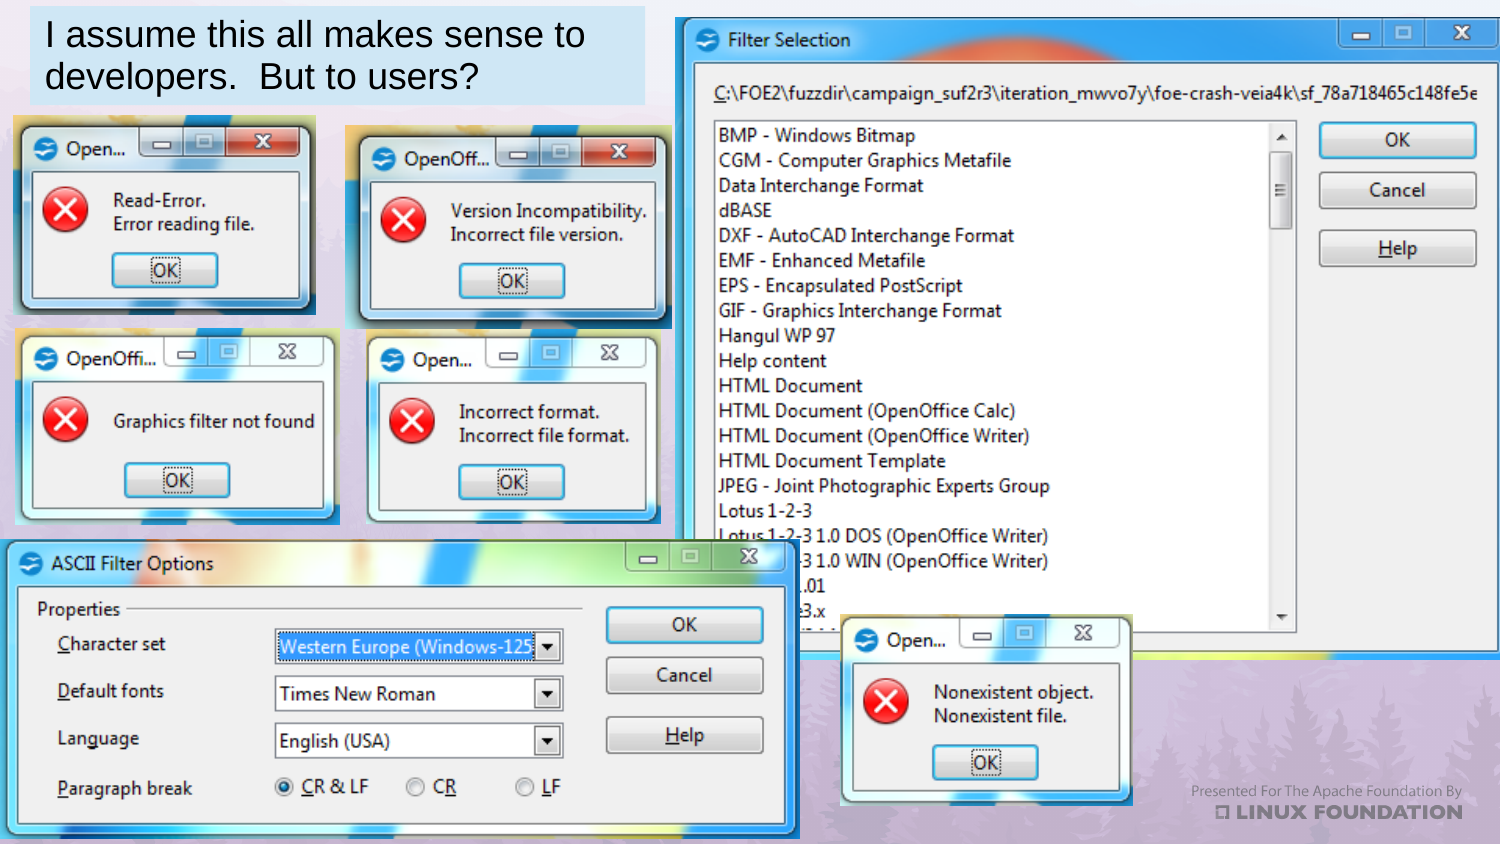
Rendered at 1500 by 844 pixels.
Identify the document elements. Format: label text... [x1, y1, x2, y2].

text_box I assume this all makes sense to developers. But to users? [30, 6, 646, 106]
picture [0, 0, 1500, 844]
